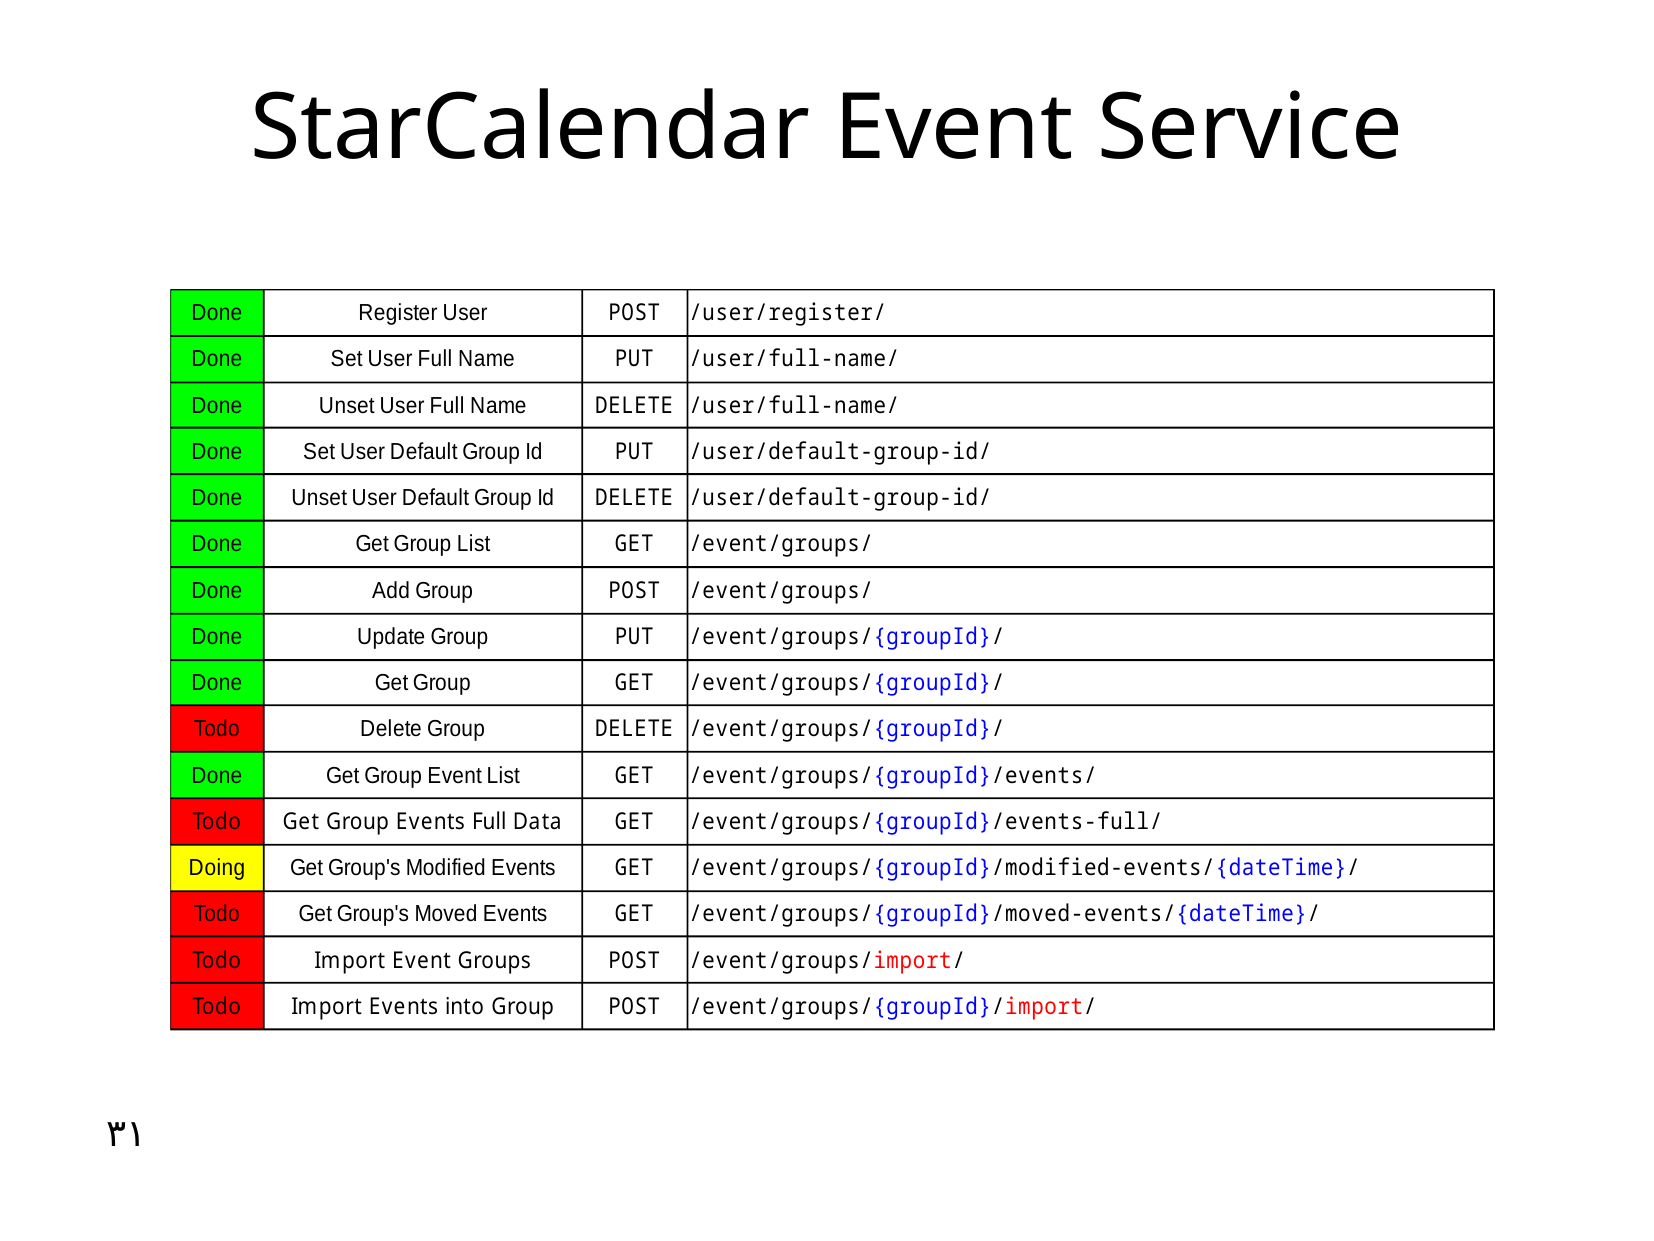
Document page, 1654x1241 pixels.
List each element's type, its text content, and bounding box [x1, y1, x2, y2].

chart [170, 289, 1629, 1241]
text_box ۳۱ [91, 1104, 163, 1175]
title StarCalendar Event Service [82, 19, 1571, 227]
